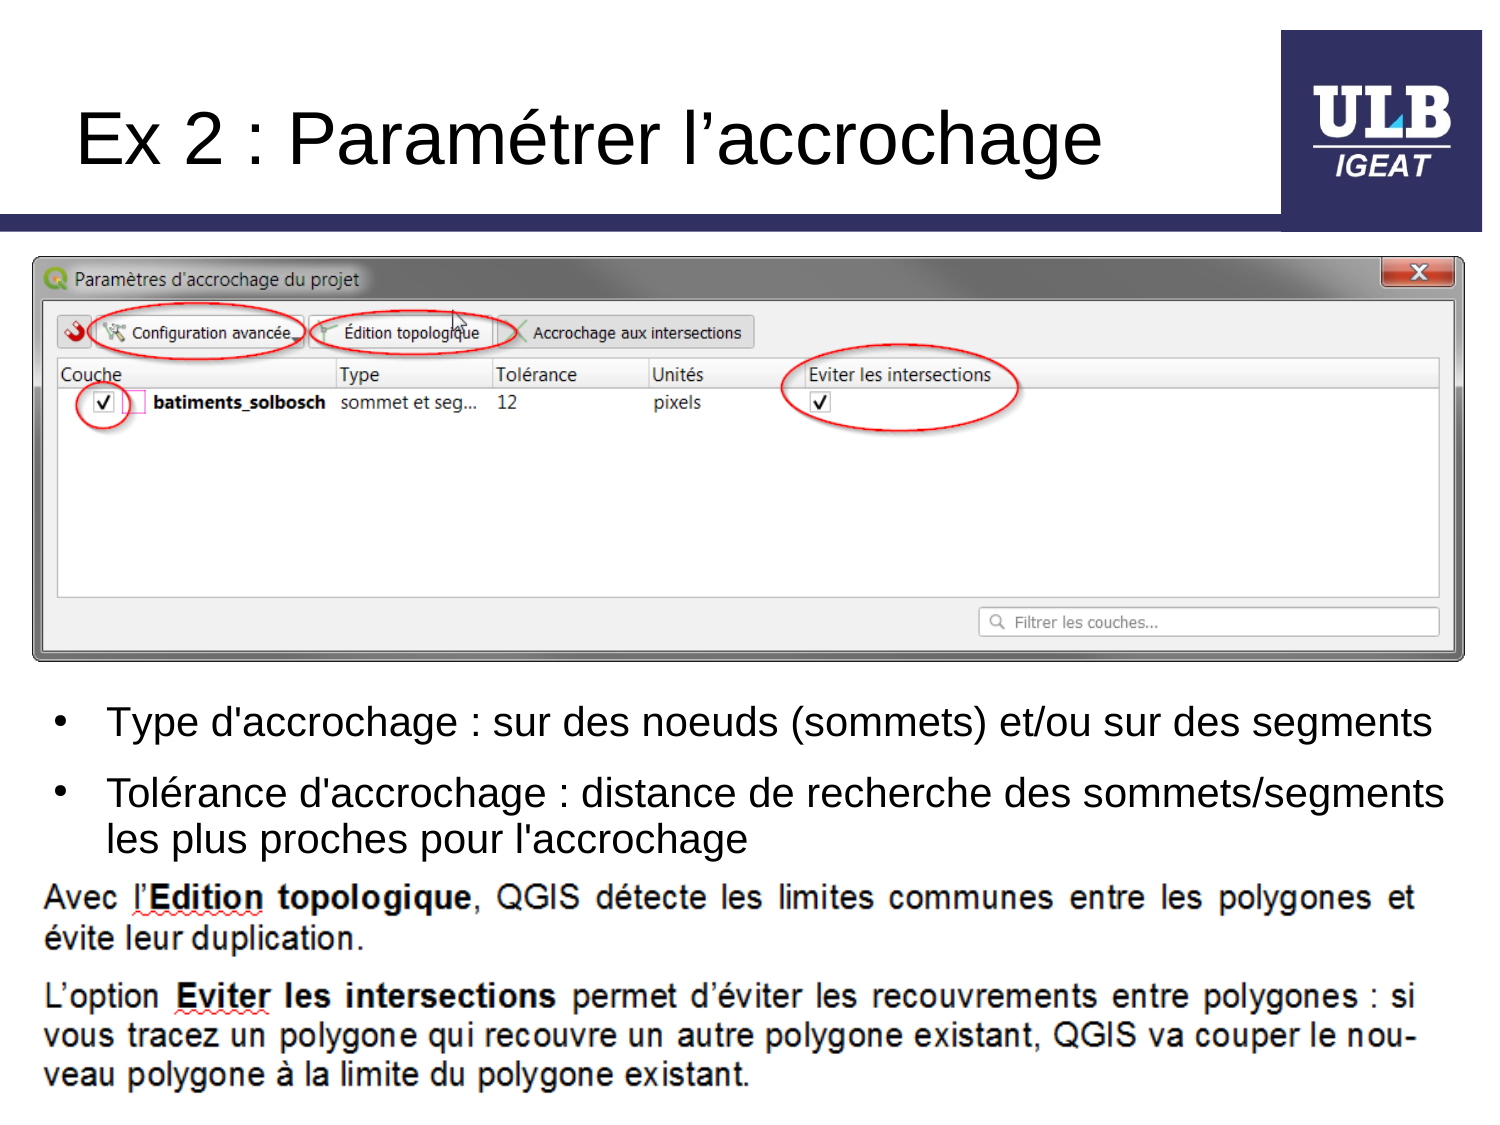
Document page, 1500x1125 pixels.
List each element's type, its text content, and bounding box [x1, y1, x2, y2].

picture [1281, 30, 1483, 232]
picture [32, 256, 1465, 662]
title Ex 2 : Paramétrer l’accrochage [75, 44, 1425, 233]
picture [19, 877, 1459, 1105]
list Type d'accrochage : sur des noeuds (sommets) et/ou sur des segments Tolérance d'accrochage : distance de recherche des sommets/segments les plus proches pour l'accrochage [35, 295, 1477, 1111]
